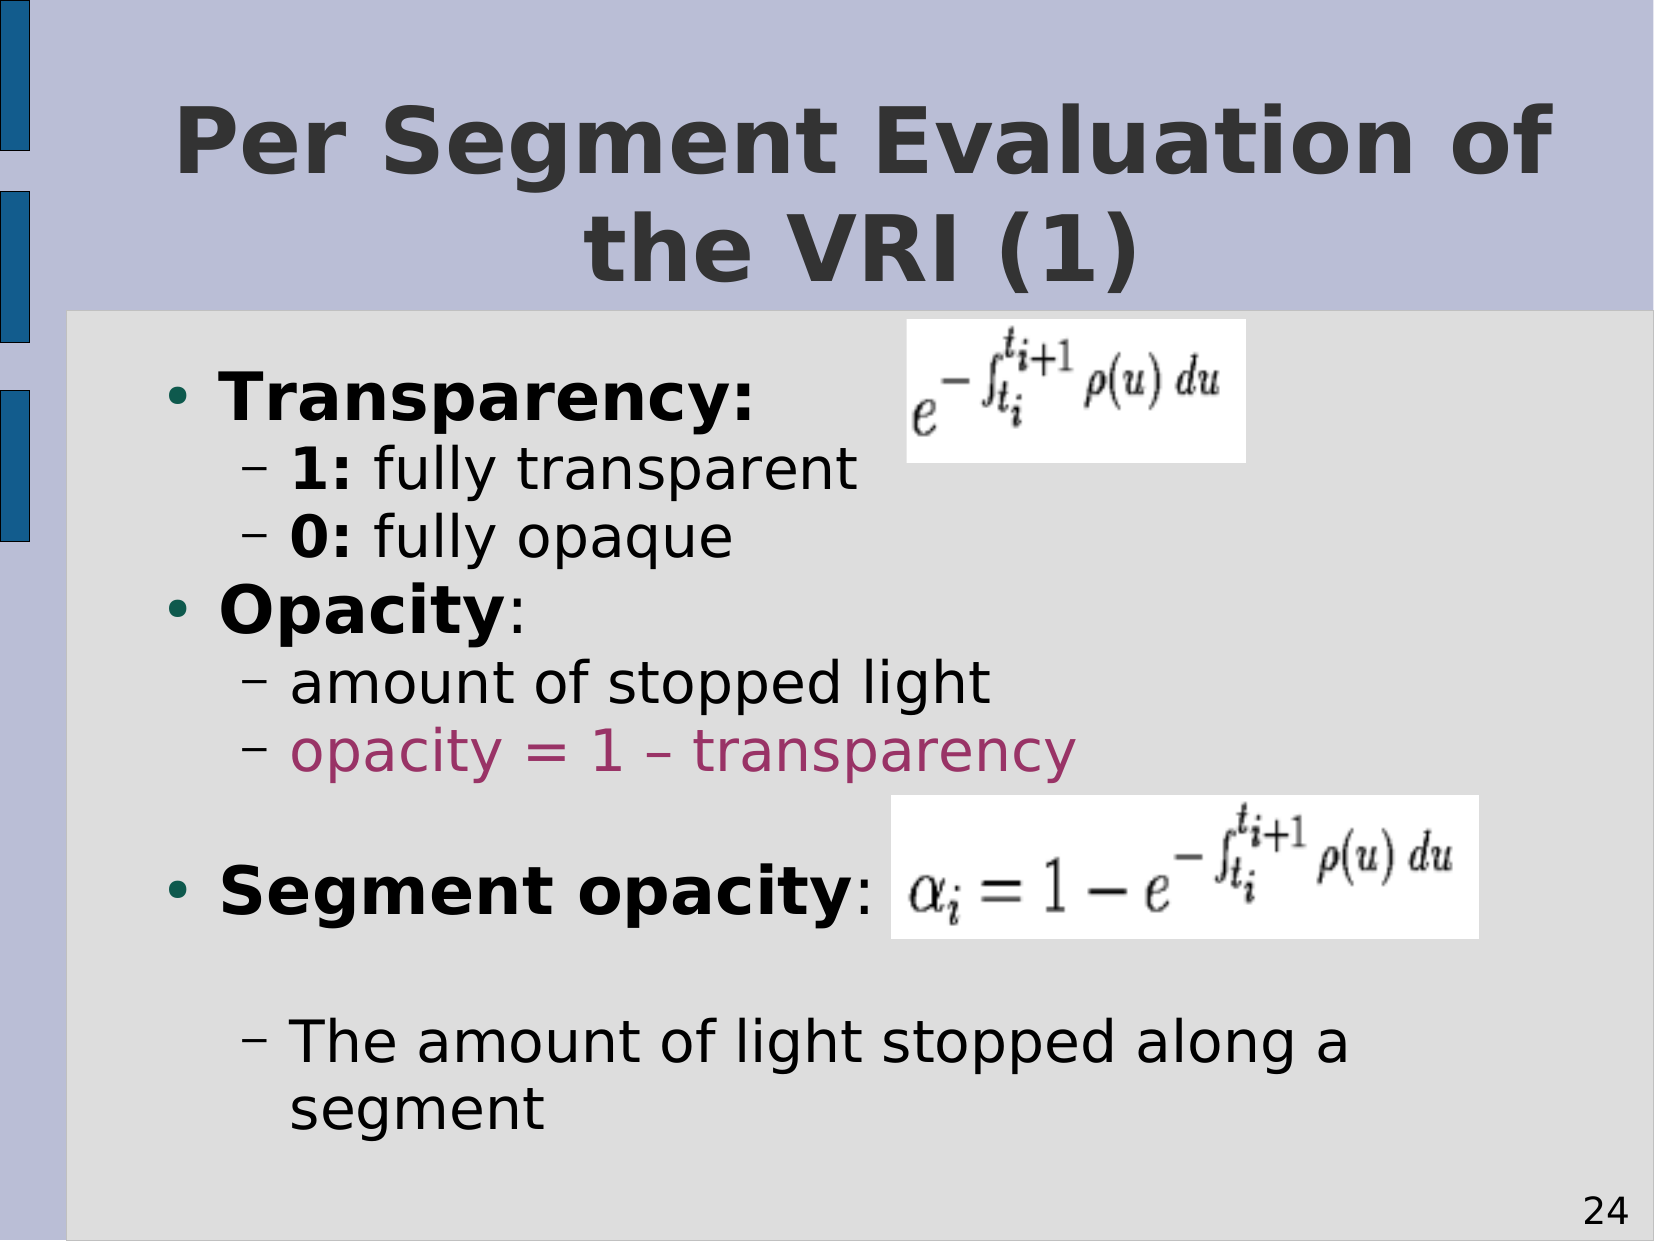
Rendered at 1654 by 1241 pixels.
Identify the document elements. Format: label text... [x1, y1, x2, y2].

list Transparency: 1: fully transparent 0: fully opaque Opacity: amount of stopped light opacity = 1 – transparency Segment opacity: The amount of light stopped along a segment [148, 358, 1553, 1241]
picture [906, 319, 1246, 463]
title Per Segment Evaluation of the VRI (1) [112, 88, 1615, 303]
picture [891, 795, 1479, 939]
